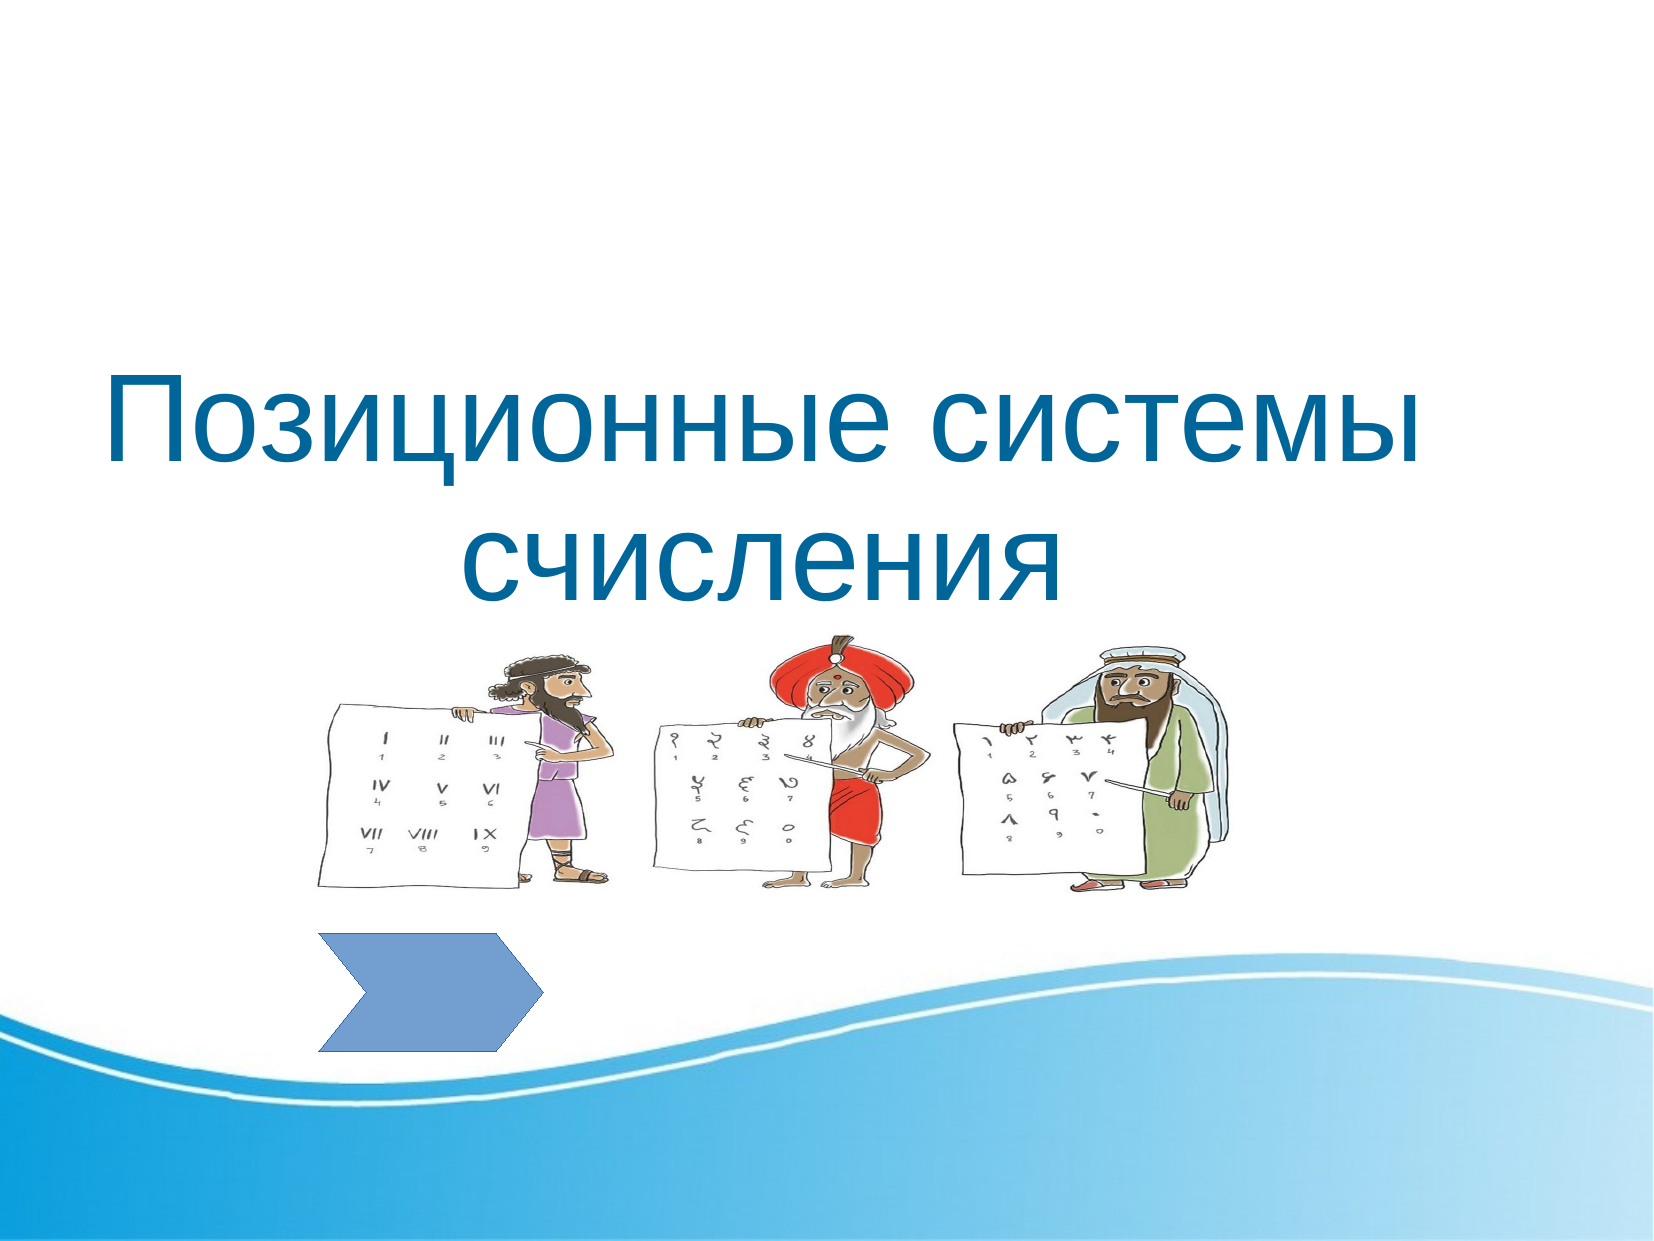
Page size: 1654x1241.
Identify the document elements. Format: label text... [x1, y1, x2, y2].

text_box [318, 933, 544, 1052]
picture [263, 629, 1252, 898]
title Позиционные системы счисления [0, 347, 1489, 628]
picture [0, 952, 1654, 1241]
